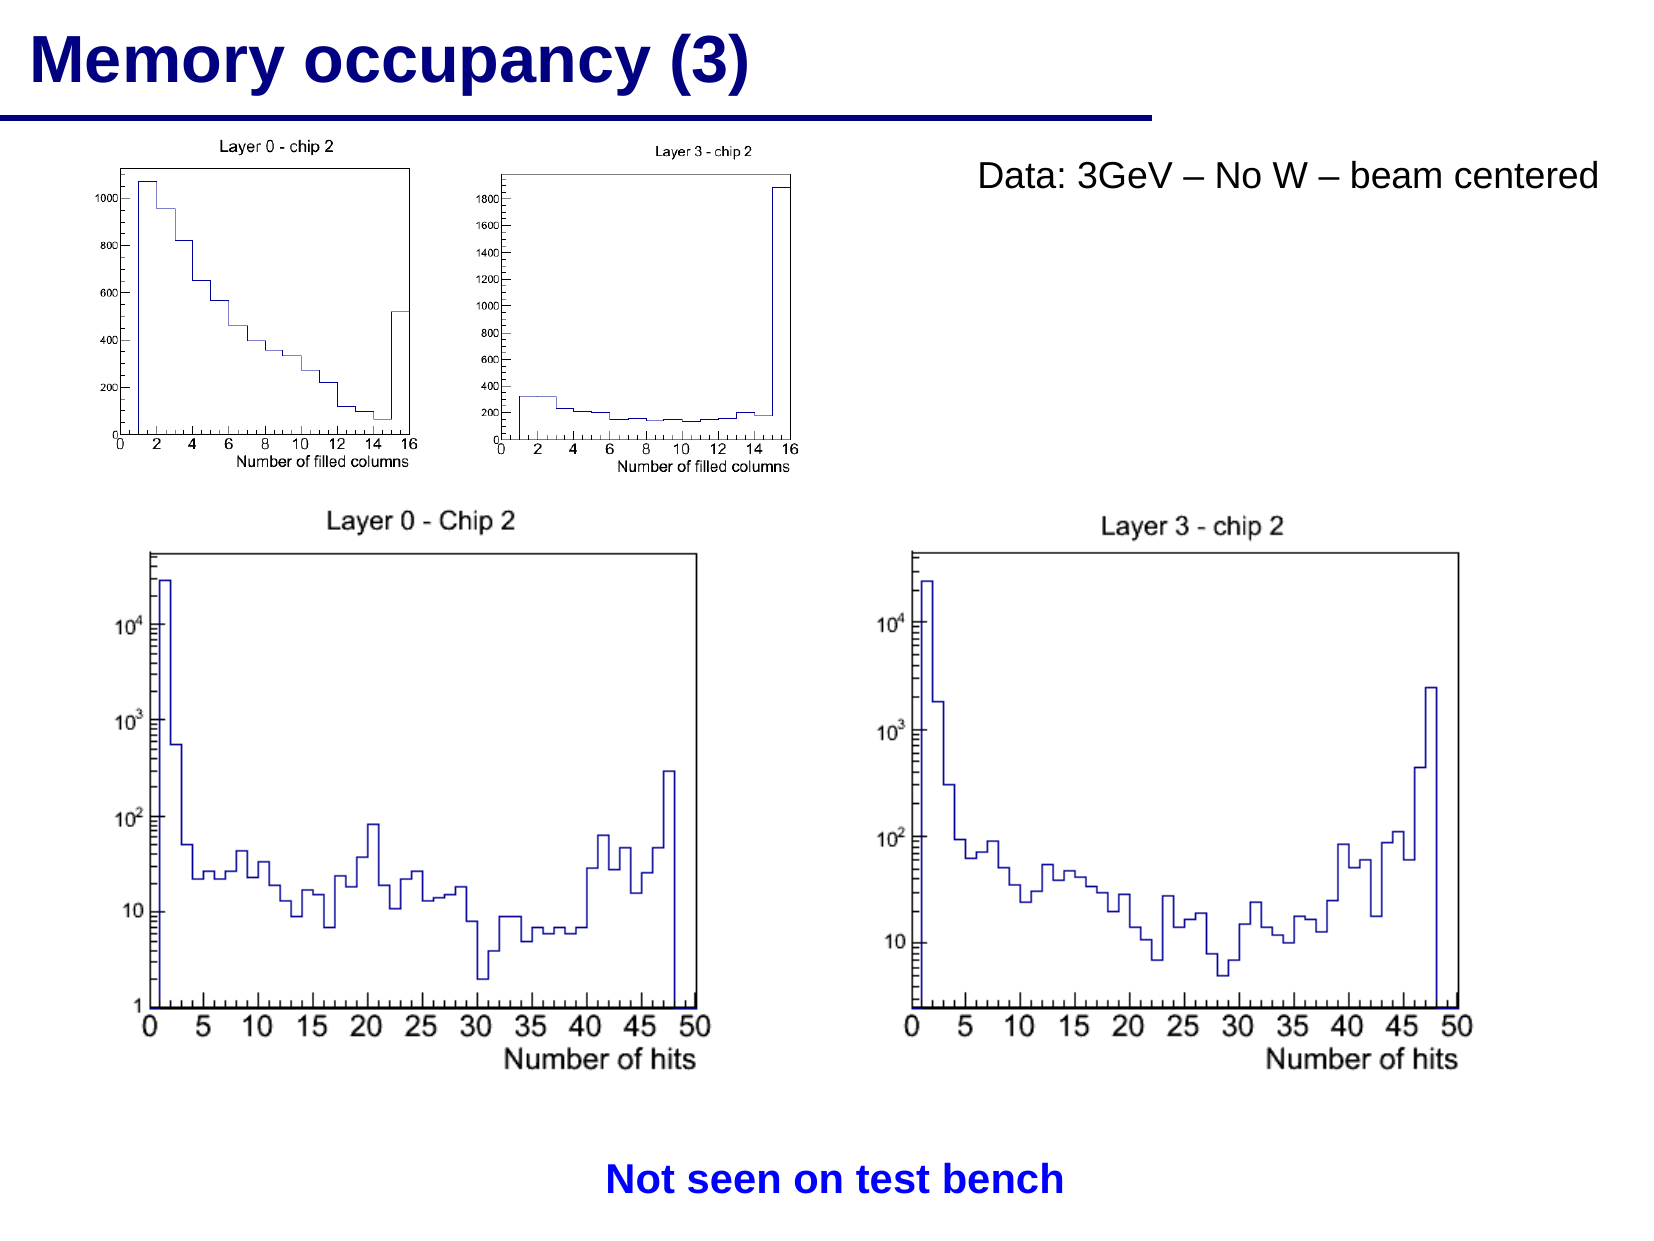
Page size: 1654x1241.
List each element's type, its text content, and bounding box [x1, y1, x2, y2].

picture [84, 135, 446, 468]
text_box Not seen on test bench [590, 1148, 1241, 1211]
picture [84, 141, 827, 1099]
picture [846, 471, 1530, 1099]
text_box Data: 3GeV – No W – beam centered [962, 147, 1642, 205]
title Memory occupancy (3) [29, 0, 1625, 119]
